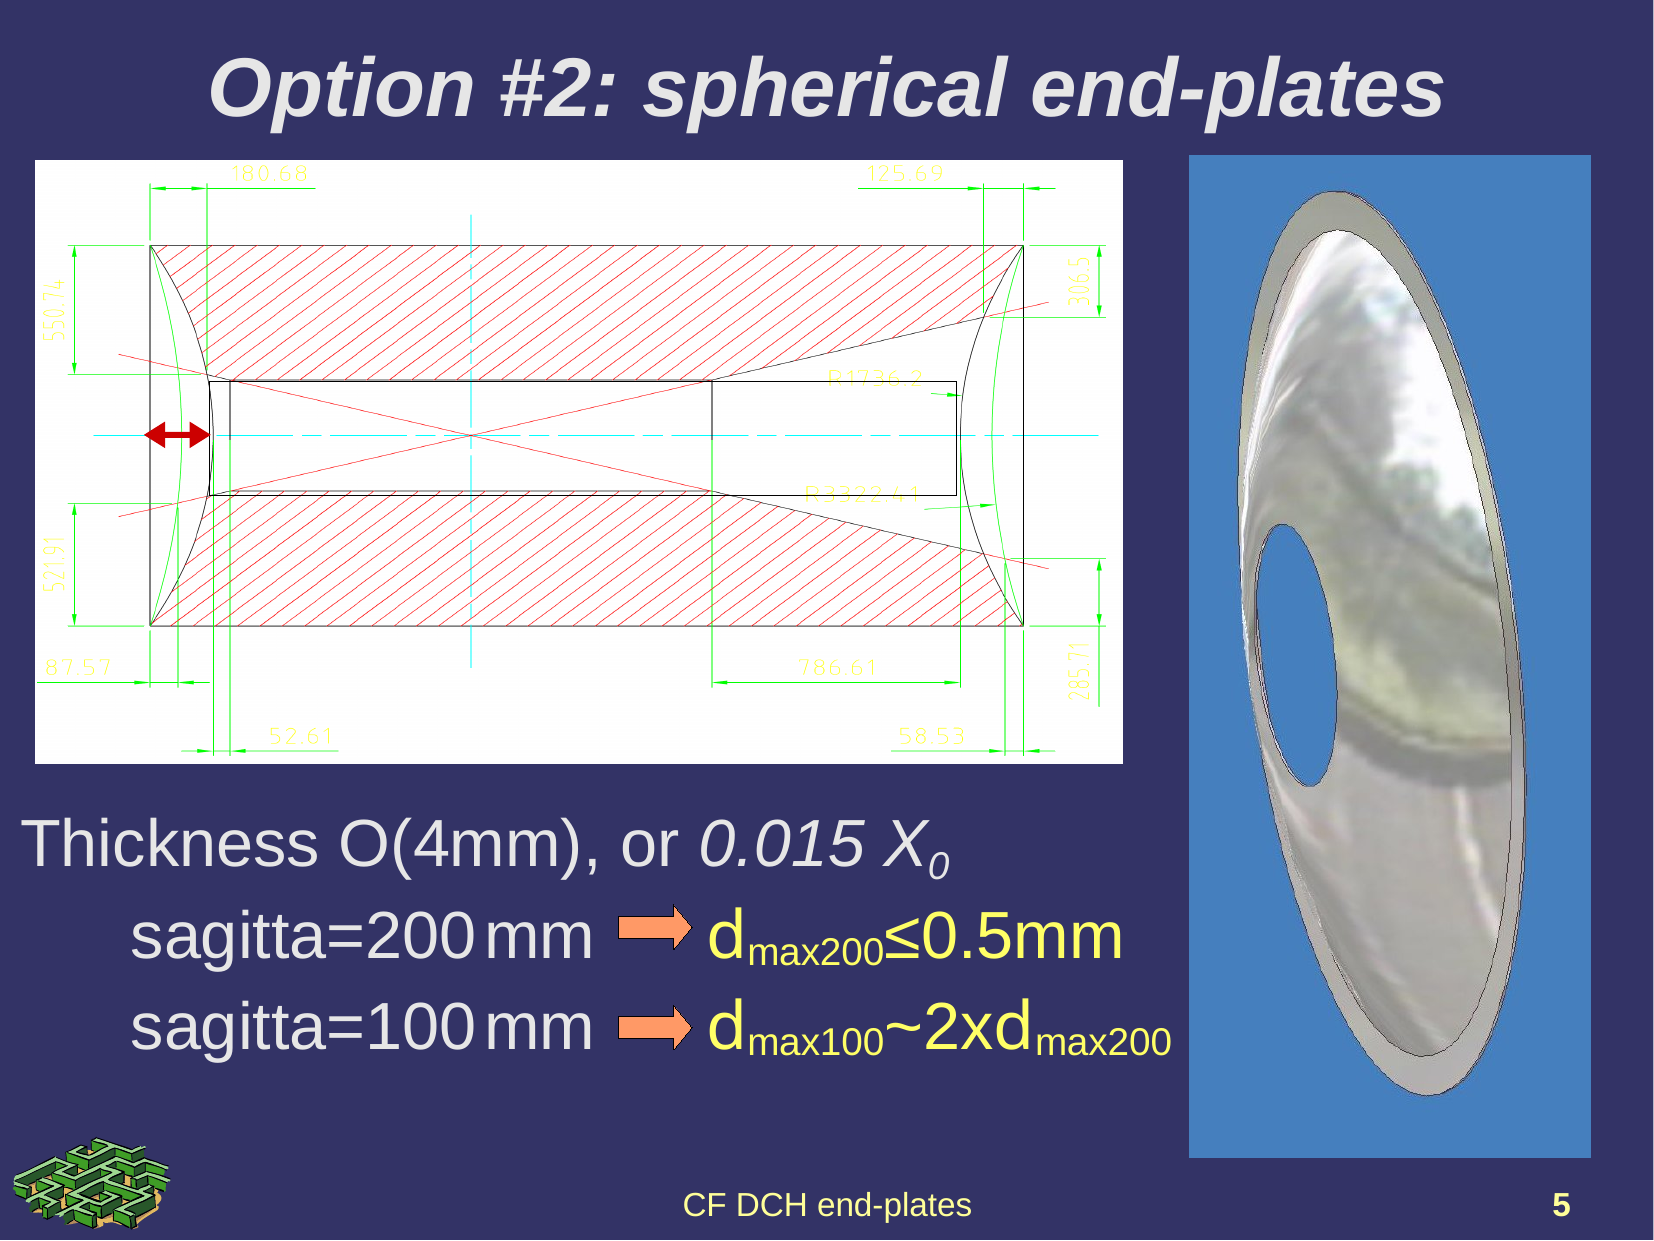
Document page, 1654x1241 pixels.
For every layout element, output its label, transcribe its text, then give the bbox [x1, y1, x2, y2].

text_box [618, 1005, 693, 1050]
text_box [618, 904, 693, 950]
picture [35, 160, 1123, 764]
picture [1189, 155, 1591, 1158]
title Option #2: spherical end-plates [121, 13, 1534, 162]
subtitle Thickness O(4mm), or 0.015 X0 sagitta=200 mm dmax200≤0.5mm sagitta=100 mm dmax100~2xdmax200 [20, 750, 1189, 1126]
